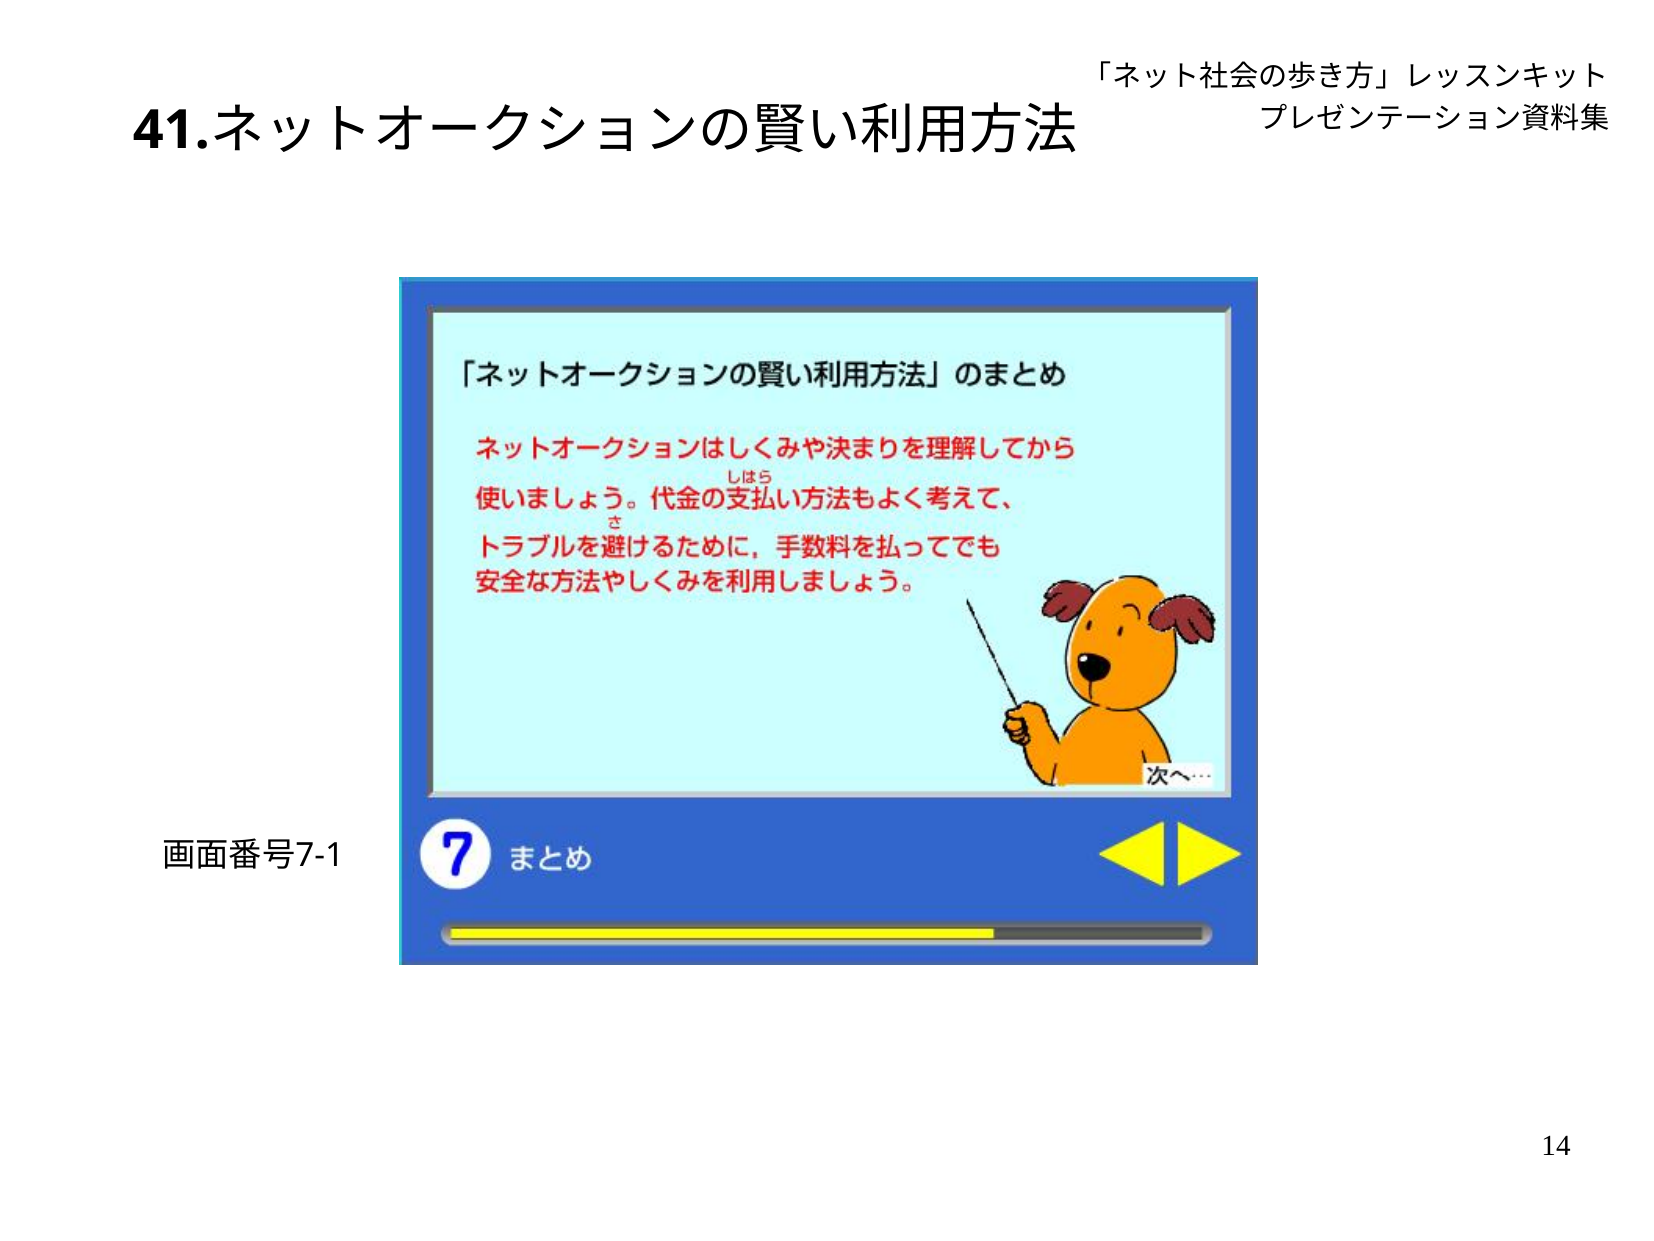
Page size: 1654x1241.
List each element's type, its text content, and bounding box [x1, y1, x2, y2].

picture [399, 277, 1258, 965]
text_box 「ネット社会の歩き方」レッスンキット プレゼンテーション資料集 [1062, 44, 1625, 145]
text_box 画面番号7-1 [147, 826, 384, 882]
text_box 41.ネットオークションの賢い利用方法 [118, 88, 1241, 169]
